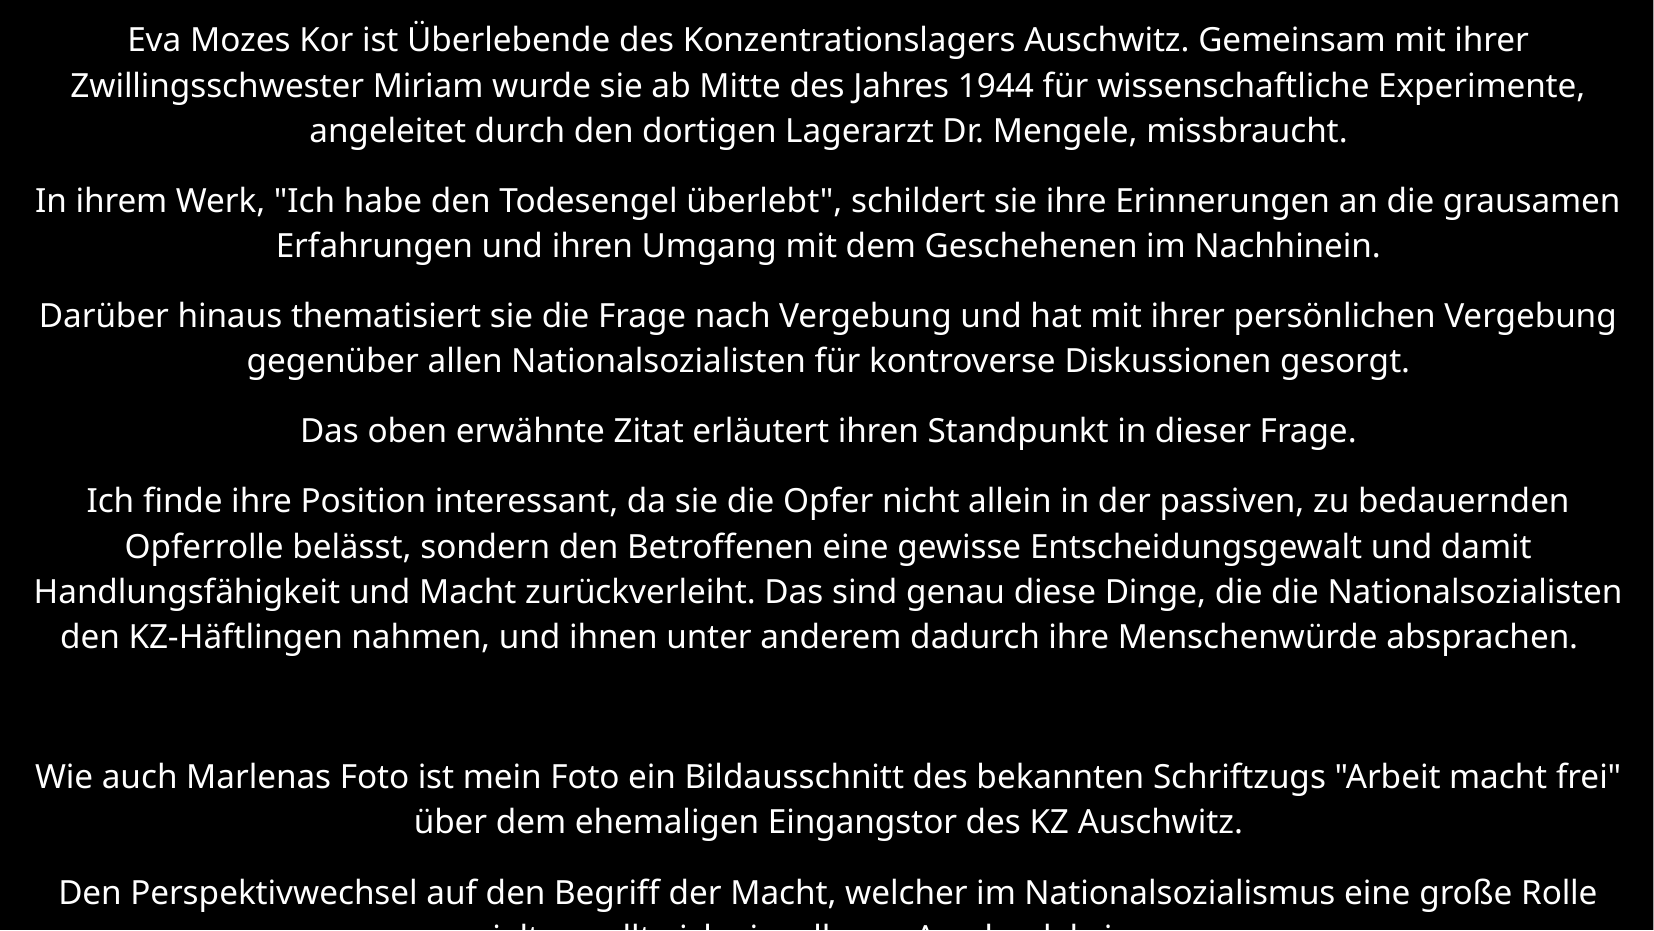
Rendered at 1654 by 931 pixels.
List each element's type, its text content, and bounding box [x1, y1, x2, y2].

text_box Eva Mozes Kor ist Überlebende des Konzentrationslagers Auschwitz. Gemeinsam mit ihrer Zwillingsschwester Miriam wurde sie ab Mitte des Jahres 1944 für wissenschaftliche Experimente, angeleitet durch den dortigen Lagerarzt Dr. Mengele, missbraucht. In ihrem Werk, "Ich habe den Todesengel überlebt", schildert sie ihre Erinnerungen an die grausamen Erfahrungen und ihren Umgang mit dem Geschehenen im Nachhinein. Darüber hinaus thematisiert sie die Frage nach Vergebung und hat mit ihrer persönlichen Vergebung gegenüber allen Nationalsozialisten für kontroverse Diskussionen gesorgt. Das oben erwähnte Zitat erläutert ihren Standpunkt in dieser Frage. Ich finde ihre Position interessant, da sie die Opfer nicht allein in der passiven, zu bedauernden Opferrolle belässt, sondern den Betroffenen eine gewisse Entscheidungsgewalt und damit Handlungsfähigkeit und Macht zurückverleiht. Das sind genau diese Dinge, die die Nationalsozialisten den KZ-Häftlingen nahmen, und ihnen unter anderem dadurch ihre Menschenwürde absprachen. Wie auch Marlenas Foto ist mein Foto ein Bildausschnitt des bekannten Schriftzugs "Arbeit macht frei" über dem ehemaligen Eingangstor des KZ Auschwitz. Den Perspektivwechsel auf den Begriff der Macht, welcher im Nationalsozialismus eine große Rolle spielte, wollte ich visuell zum Ausdruck bringen. Dadurch ergibt sich die ungewöhnliche Perspektive, aus der ich fotografiert habe. [0, 9, 1654, 916]
